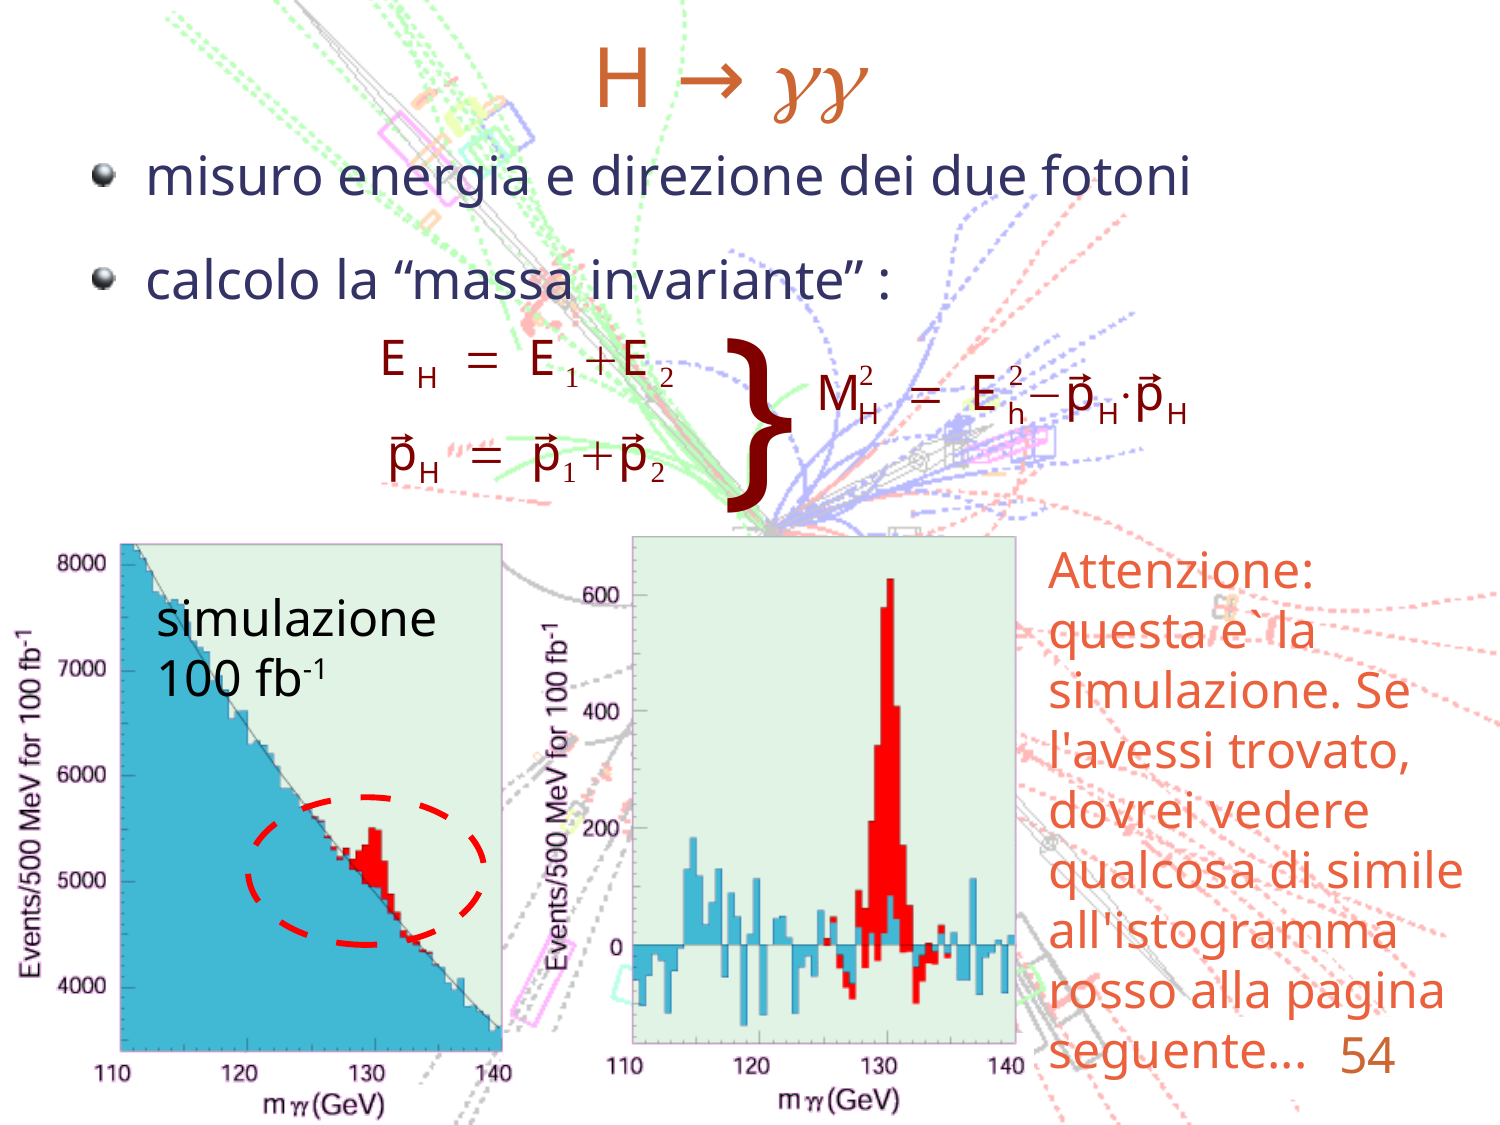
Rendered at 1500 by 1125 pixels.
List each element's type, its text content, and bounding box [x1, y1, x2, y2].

text_box } [706, 274, 833, 529]
chart [745, 517, 853, 536]
picture [0, 0, 1500, 1125]
text_box simulazione 100 fb-1 [141, 578, 562, 714]
text_box Attenzione: questa e` la simulazione. Se l'avessi trovato, dovrei vedere qualcosa di simile all'istogramma rosso alla pagina seguente... [1033, 531, 1500, 1027]
chart [381, 424, 672, 502]
chart [373, 329, 680, 407]
chart [833, 359, 1195, 442]
list misuro energia e direzione dei due fotoni calcolo la “massa invariante” : [75, 137, 1425, 336]
title H → γγ [37, 3, 1463, 141]
text_box [501, 1033, 1034, 1125]
